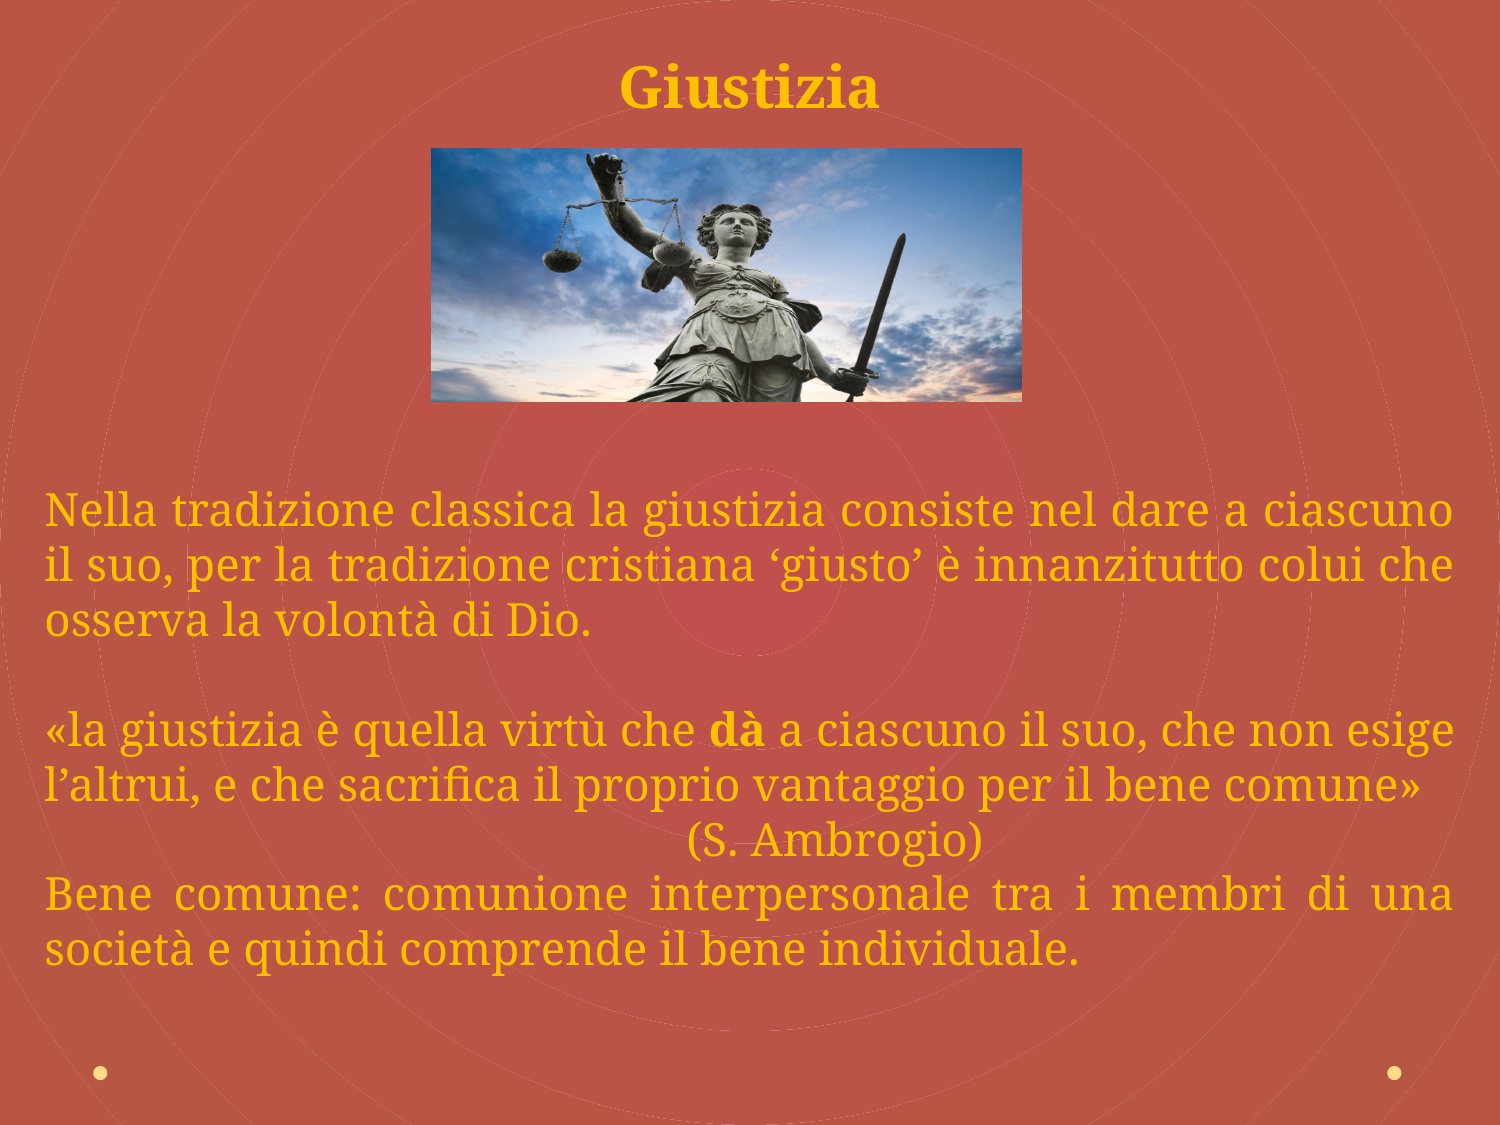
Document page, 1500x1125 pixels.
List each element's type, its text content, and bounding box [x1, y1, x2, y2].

picture [431, 149, 1022, 402]
text_box Giustizia Nella tradizione classica la giustizia consiste nel dare a ciascuno il suo, per la tradizione cristiana ‘giusto’ è innanzitutto colui che osserva la volontà di Dio. «la giustizia è quella virtù che dà a ciascuno il suo, che non esige l’altrui, e che sacrifica il proprio vantaggio per il bene comune» (S. Ambrogio) Bene comune: comunione interpersonale tra i membri di una società e quindi comprende il bene individuale. [29, 42, 1471, 992]
